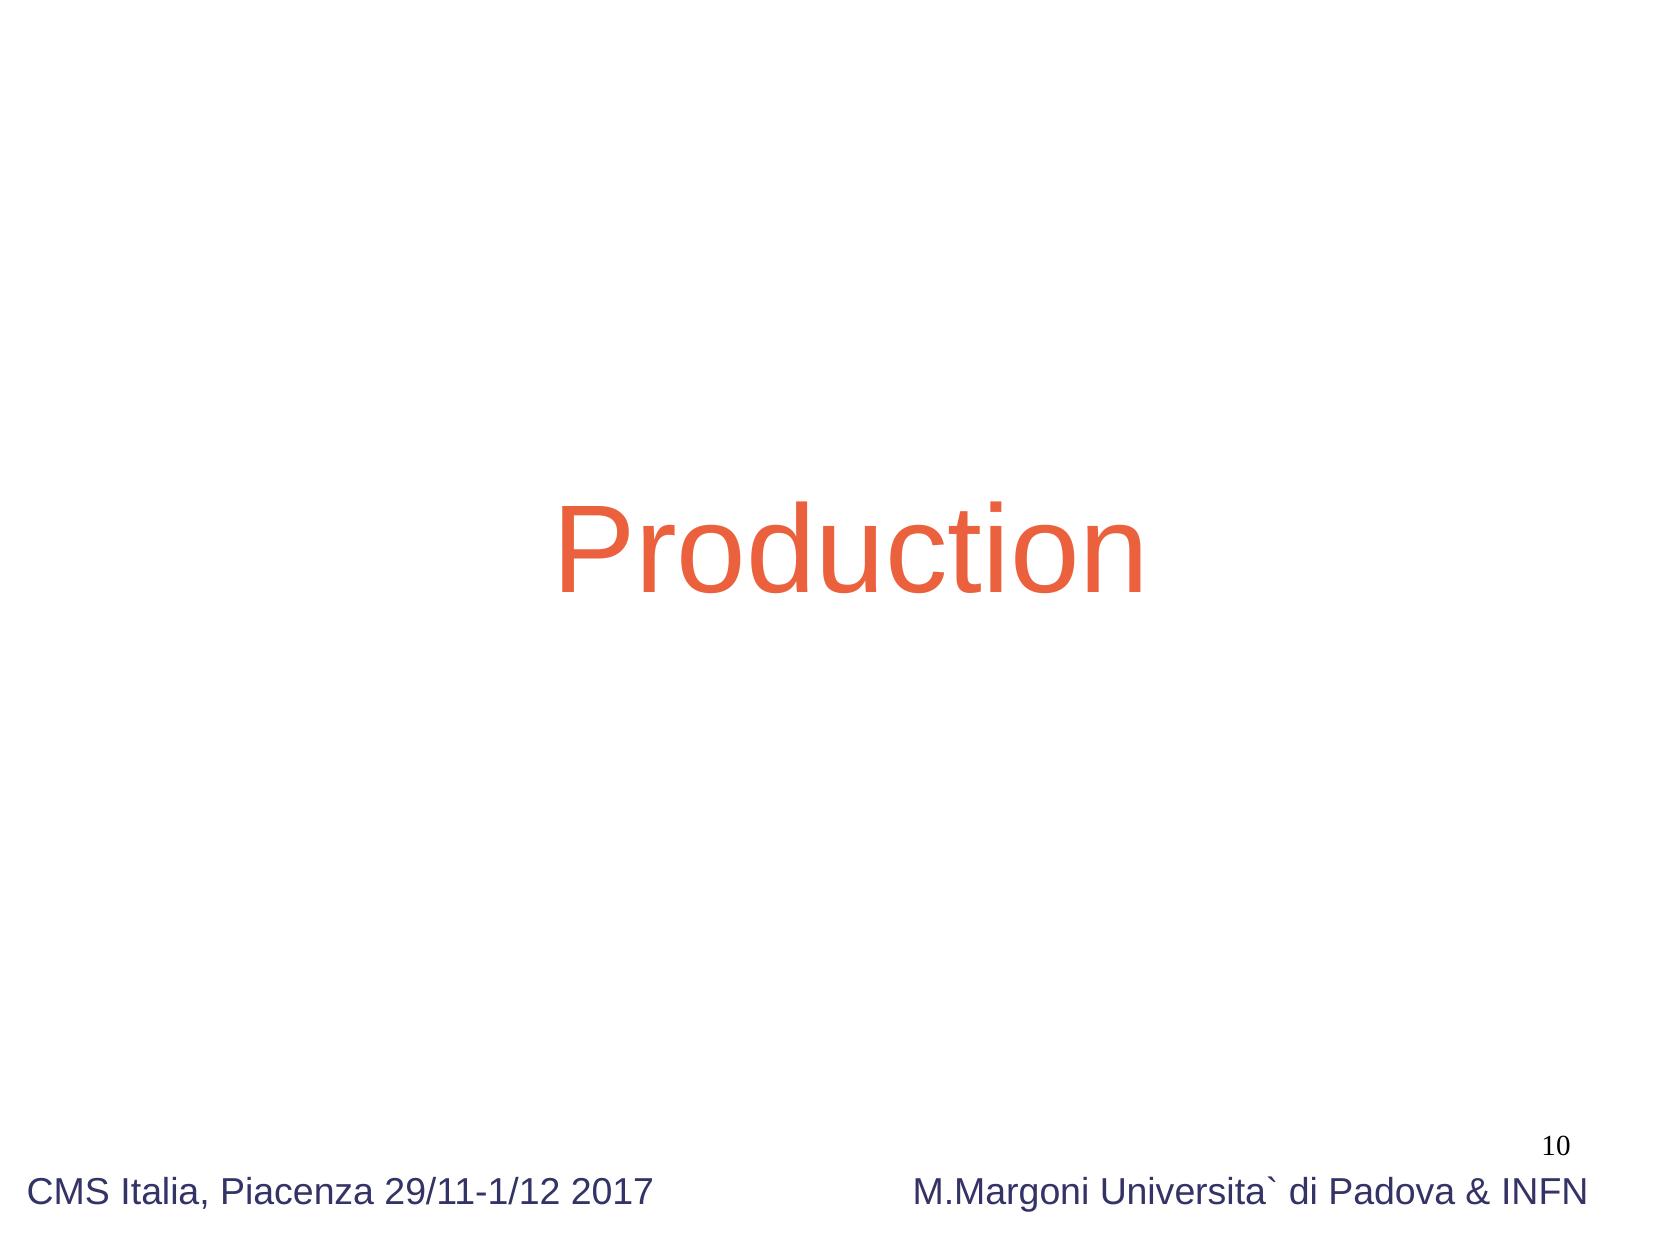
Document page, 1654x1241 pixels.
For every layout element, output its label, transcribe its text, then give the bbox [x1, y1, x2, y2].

text_box Production [94, 471, 1512, 626]
text_box CMS Italia, Piacenza 29/11-1/12 2017 M.Margoni Universita` di Padova & INFN [11, 1163, 1642, 1221]
